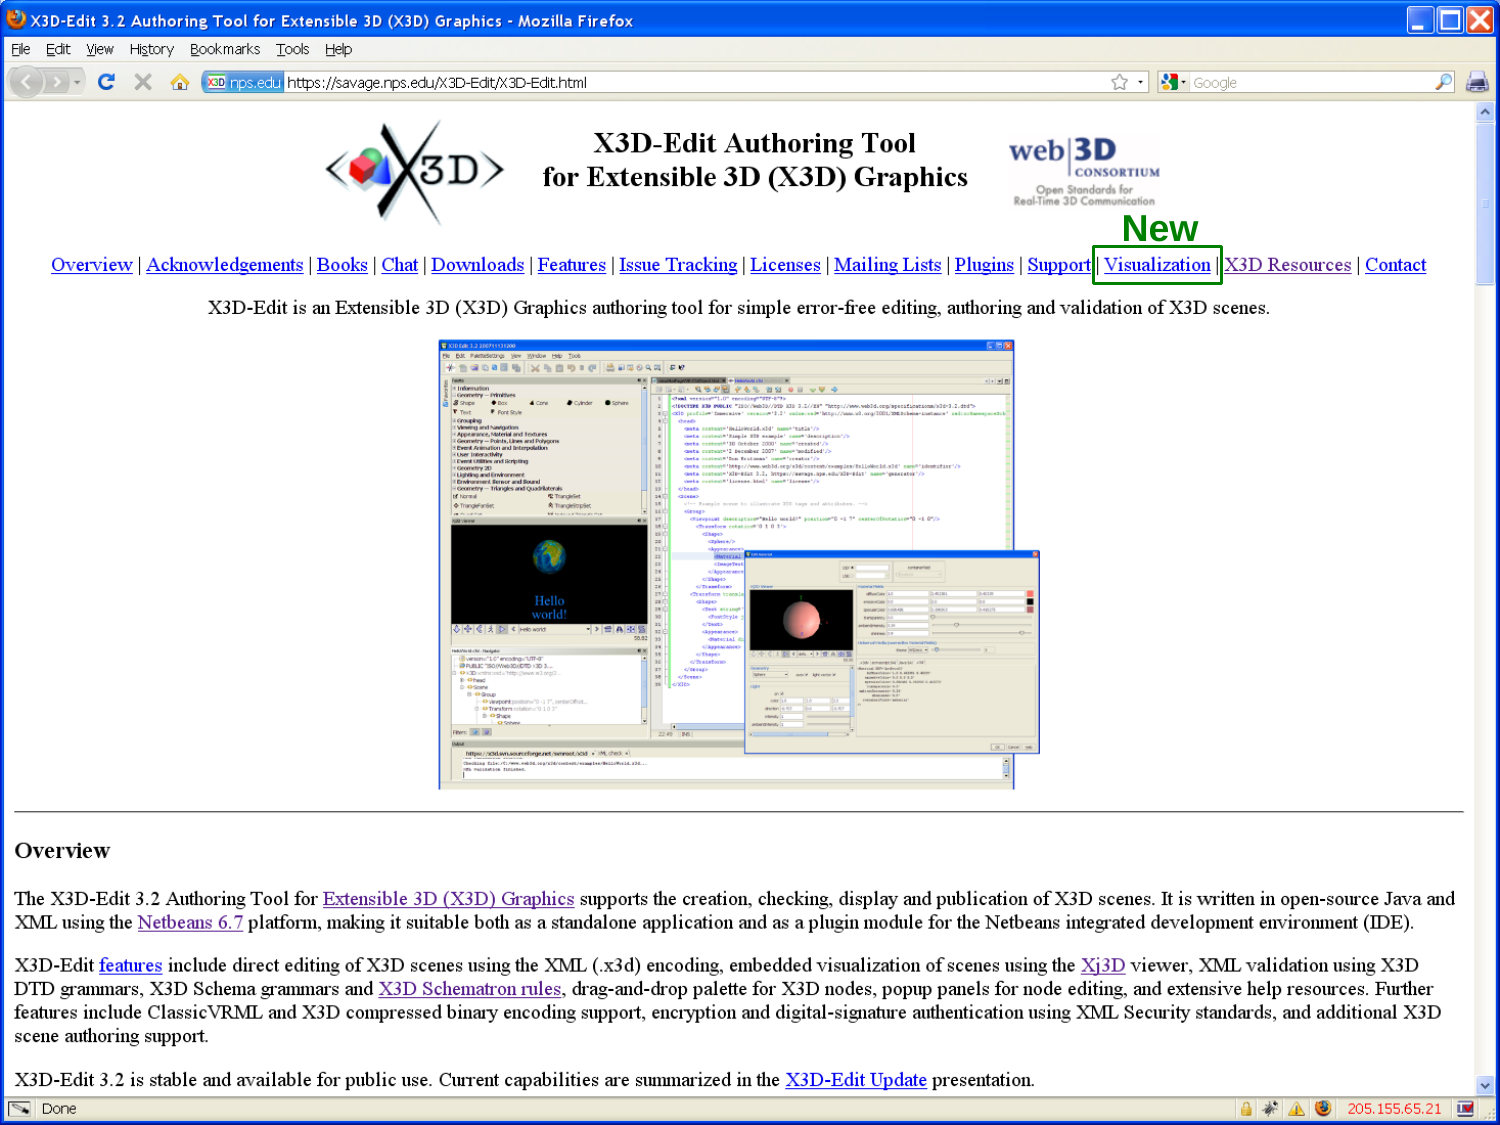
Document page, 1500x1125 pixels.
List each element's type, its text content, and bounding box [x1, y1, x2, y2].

picture [0, 0, 1500, 1125]
text_box New [1106, 200, 1215, 259]
